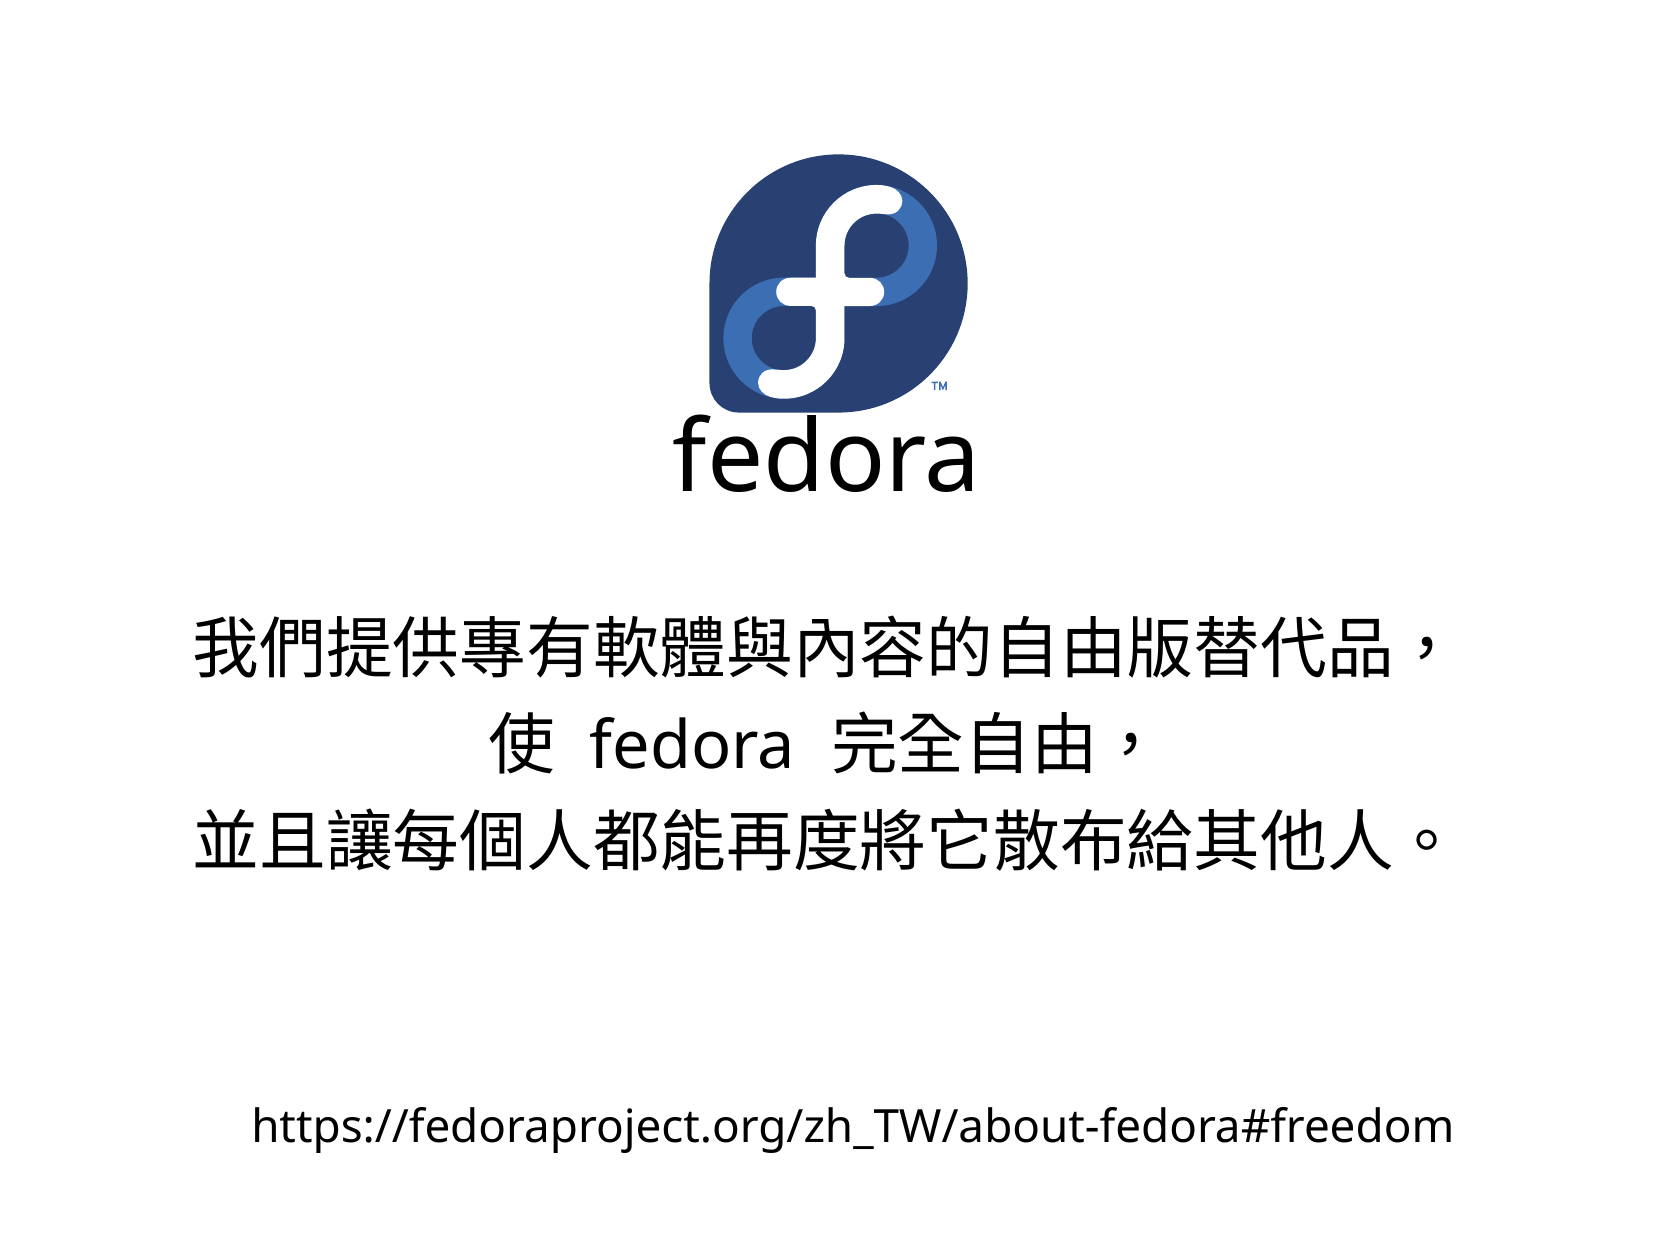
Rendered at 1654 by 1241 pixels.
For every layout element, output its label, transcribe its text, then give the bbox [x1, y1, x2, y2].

picture [708, 153, 969, 414]
subtitle fedora 我們提供專有軟體與內容的自由版替代品， 使 fedora 完全自由， 並且讓每個人都能再度將它散布給其他人。 [82, 259, 1571, 1010]
text_box https://fedoraproject.org/zh_TW/about-fedora#freedom [236, 1086, 1418, 1155]
